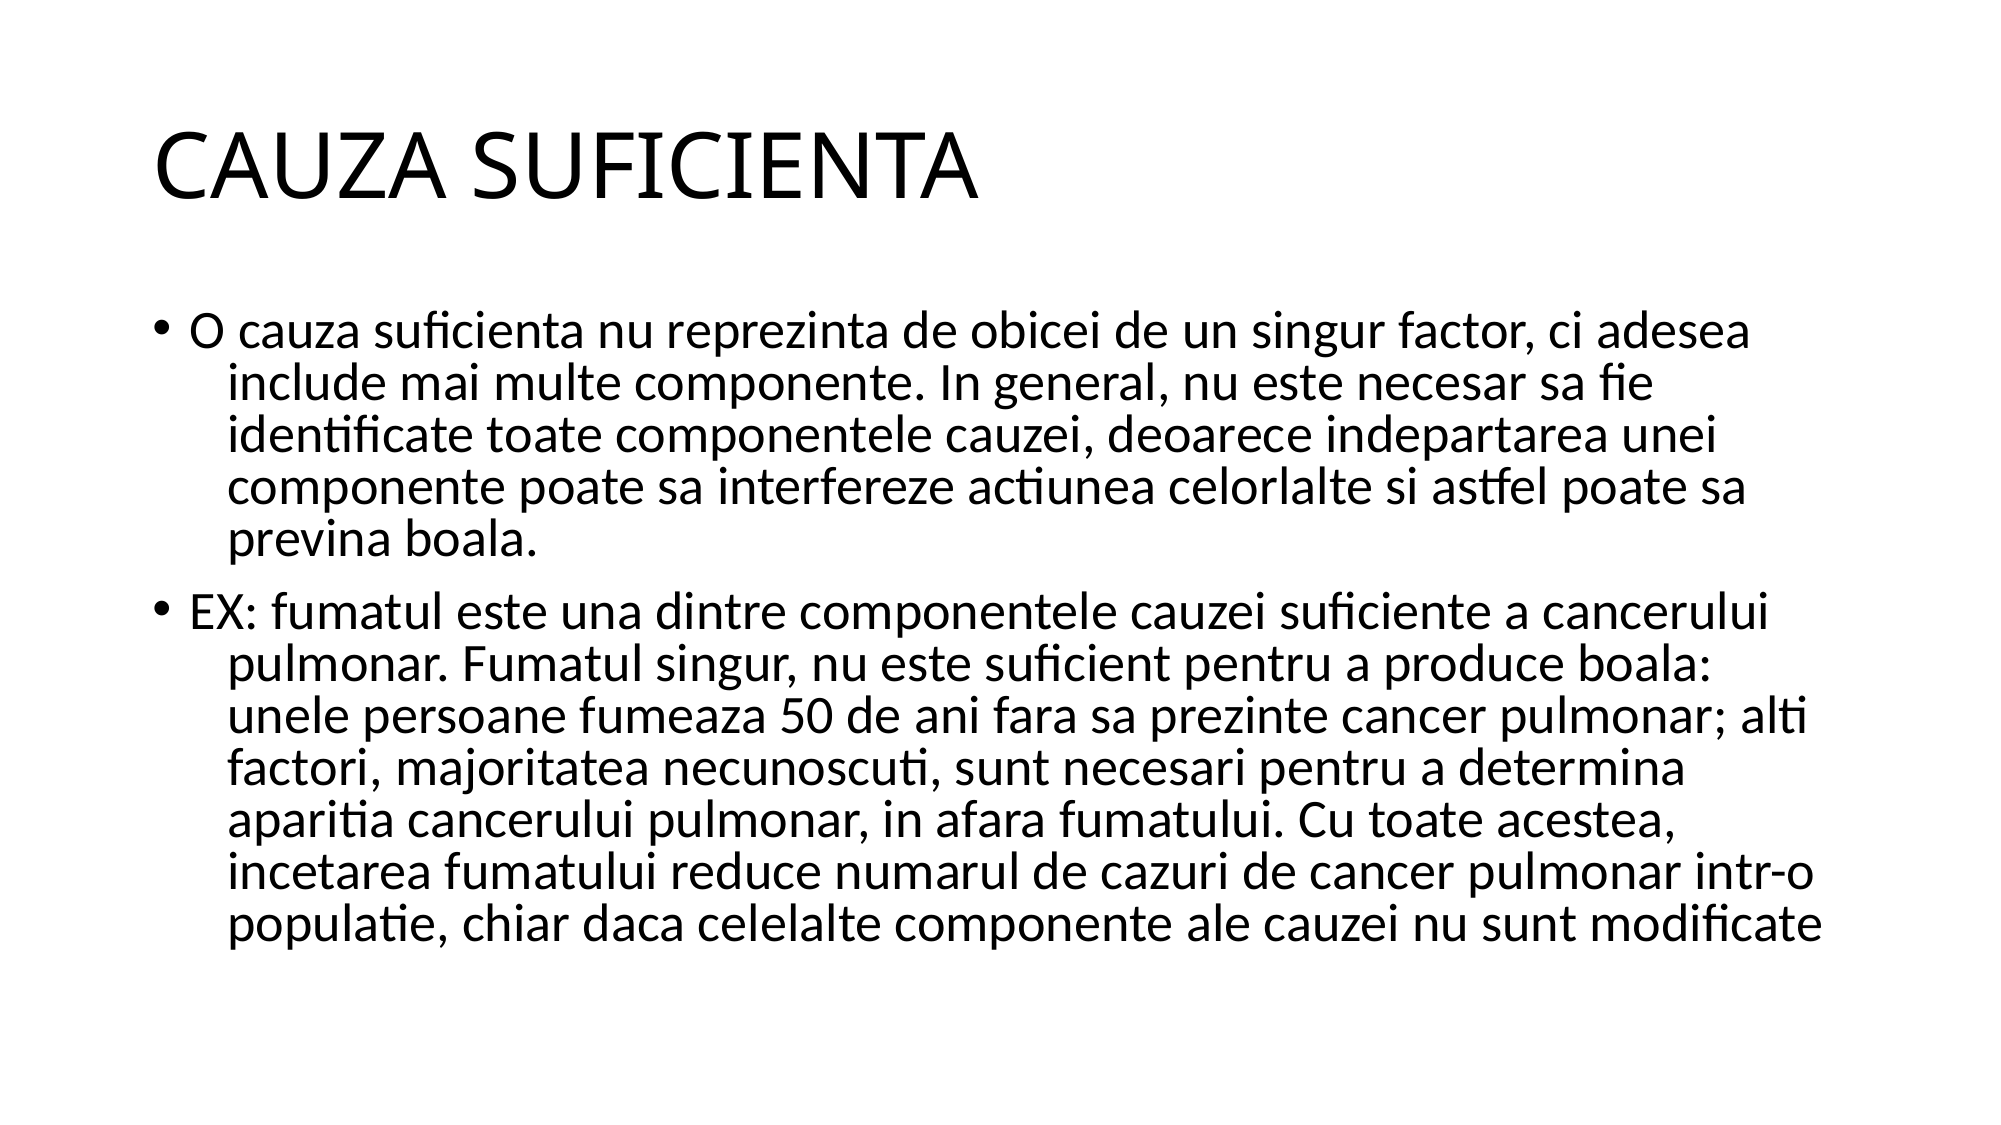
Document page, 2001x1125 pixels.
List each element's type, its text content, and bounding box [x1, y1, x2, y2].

title CAUZA SUFICIENTA [137, 59, 1863, 278]
list O cauza suficienta nu reprezinta de obicei de un singur factor, ci adesea include mai multe componente. In general, nu este necesar sa fie identificate toate componentele cauzei, deoarece indepartarea unei componente poate sa interfereze actiunea celorlalte si astfel poate sa previna boala. EX: fumatul este una dintre componentele cauzei suficiente a cancerului pulmonar. Fumatul singur, nu este suficient pentru a produce boala: unele persoane fumeaza 50 de ani fara sa prezinte cancer pulmonar; alti factori, majoritatea necunoscuti, sunt necesari pentru a determina aparitia cancerului pulmonar, in afara fumatului. Cu toate acestea, incetarea fumatului reduce numarul de cazuri de cancer pulmonar intr-o populatie, chiar daca celelalte componente ale cauzei nu sunt modificate [137, 299, 1863, 1014]
